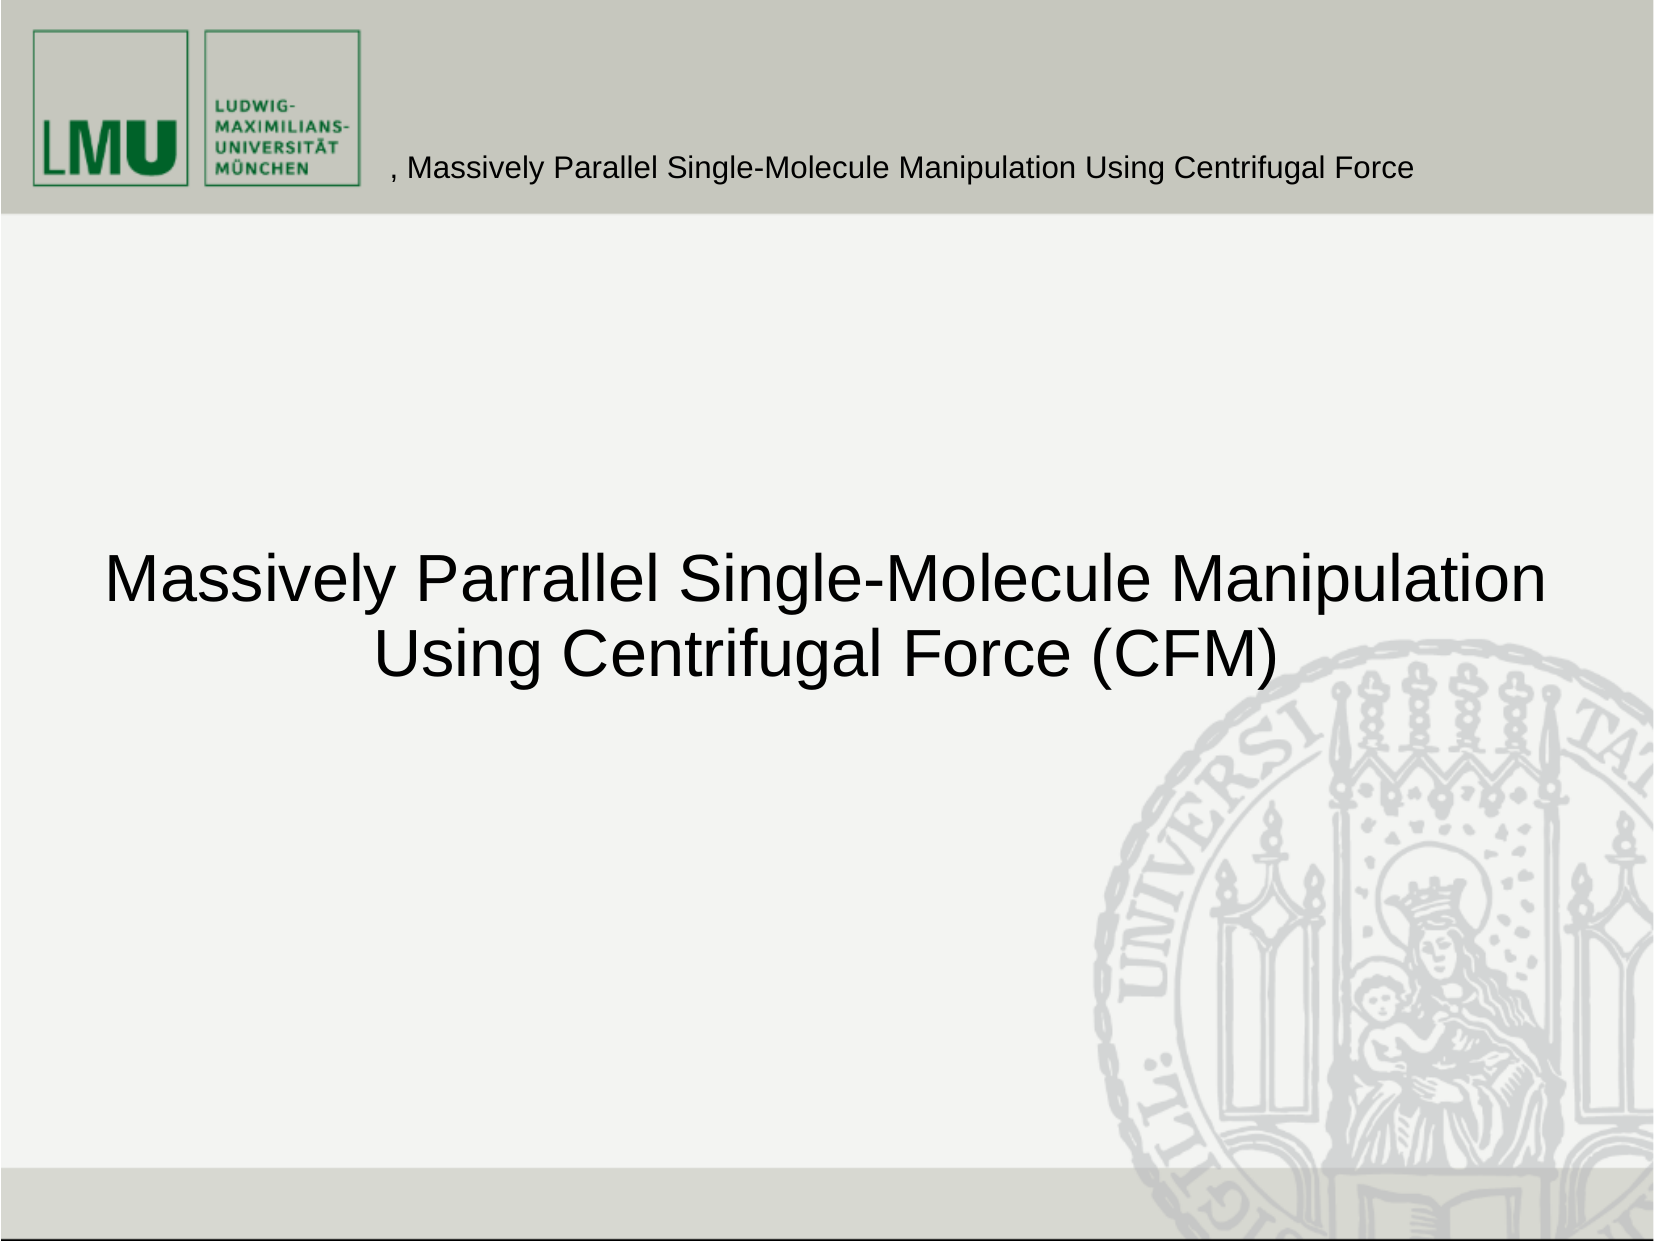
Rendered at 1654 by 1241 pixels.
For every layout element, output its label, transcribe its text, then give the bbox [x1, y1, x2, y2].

subtitle Massively Parrallel Single-Molecule Manipulation Using Centrifugal Force (CFM) [23, 212, 1630, 1170]
text_box Philipp Lorenz, Massively Parallel Single-Molecule Manipulation Using Centrifugal Force [366, 142, 1623, 213]
picture [1, 0, 1654, 1241]
